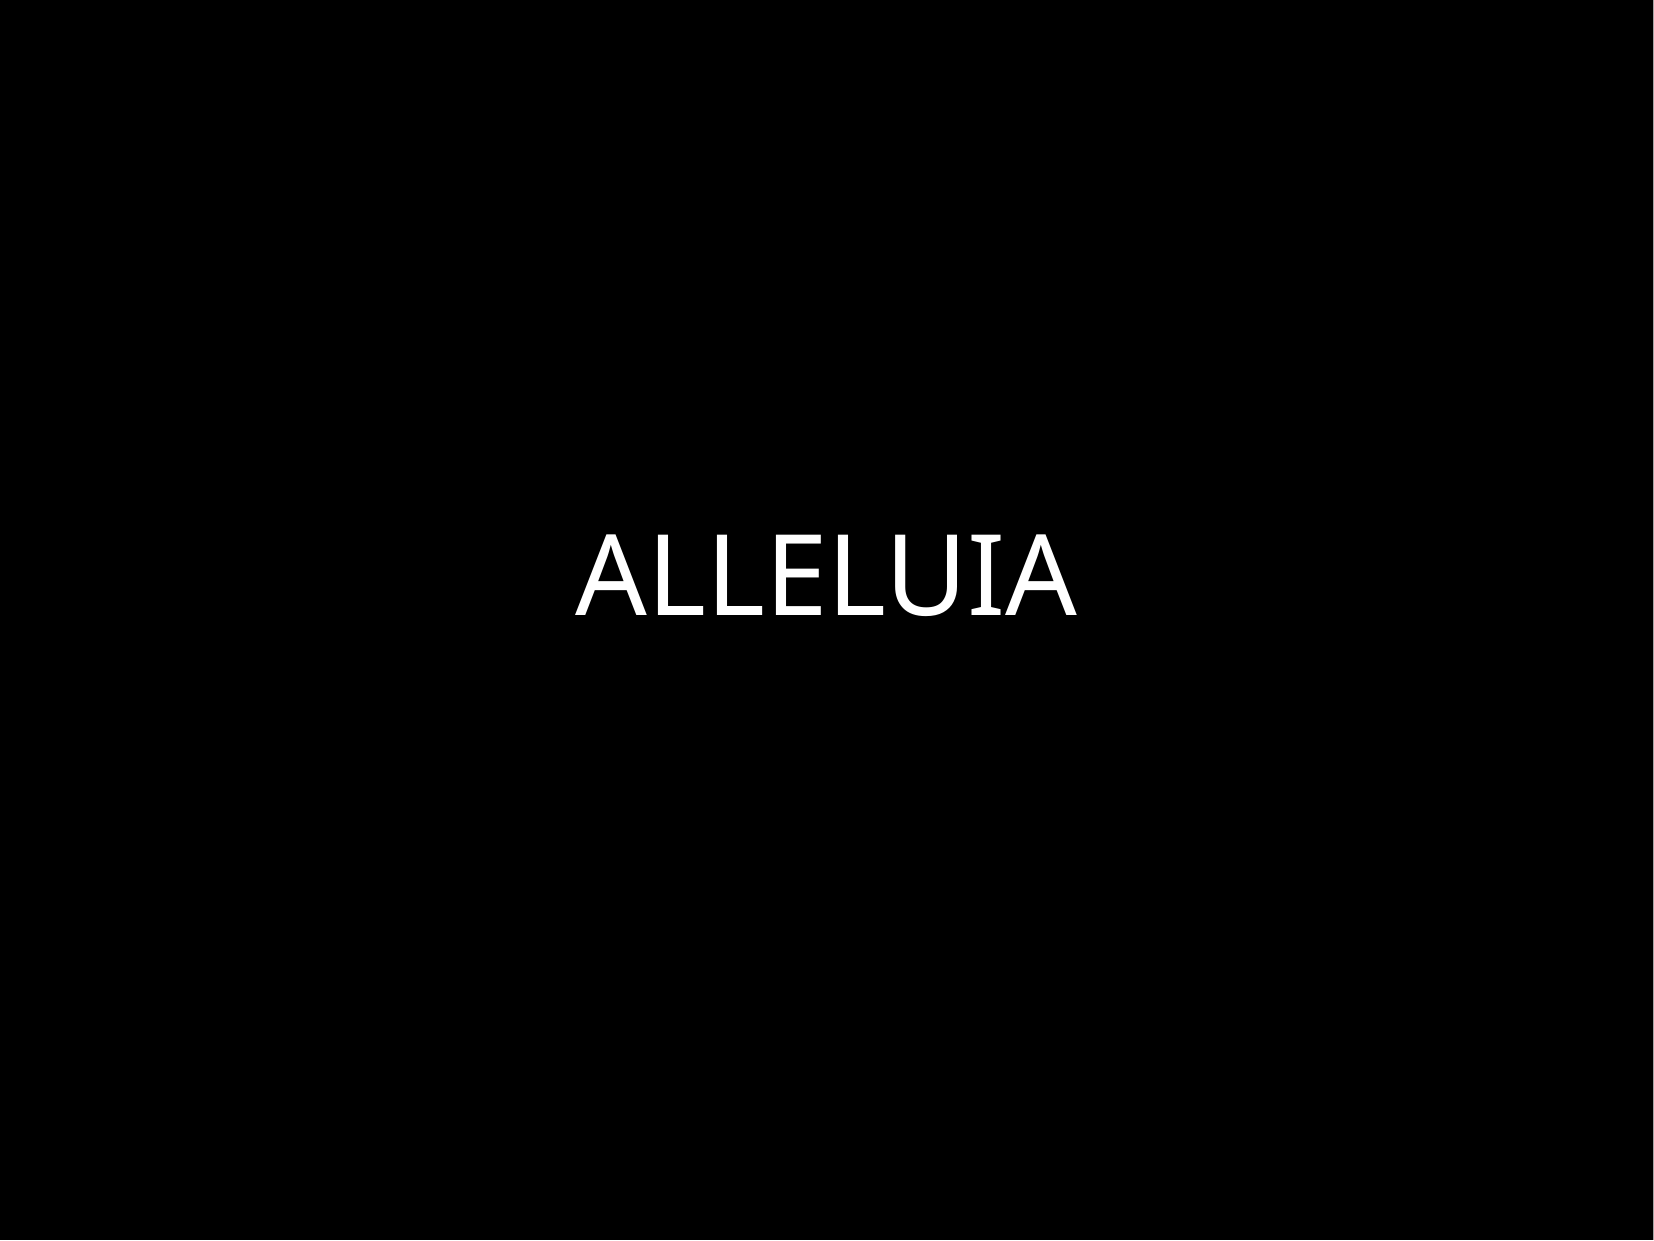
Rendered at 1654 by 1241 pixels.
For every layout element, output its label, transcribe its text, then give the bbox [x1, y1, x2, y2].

subtitle ALLELUIA [82, 35, 1571, 1109]
